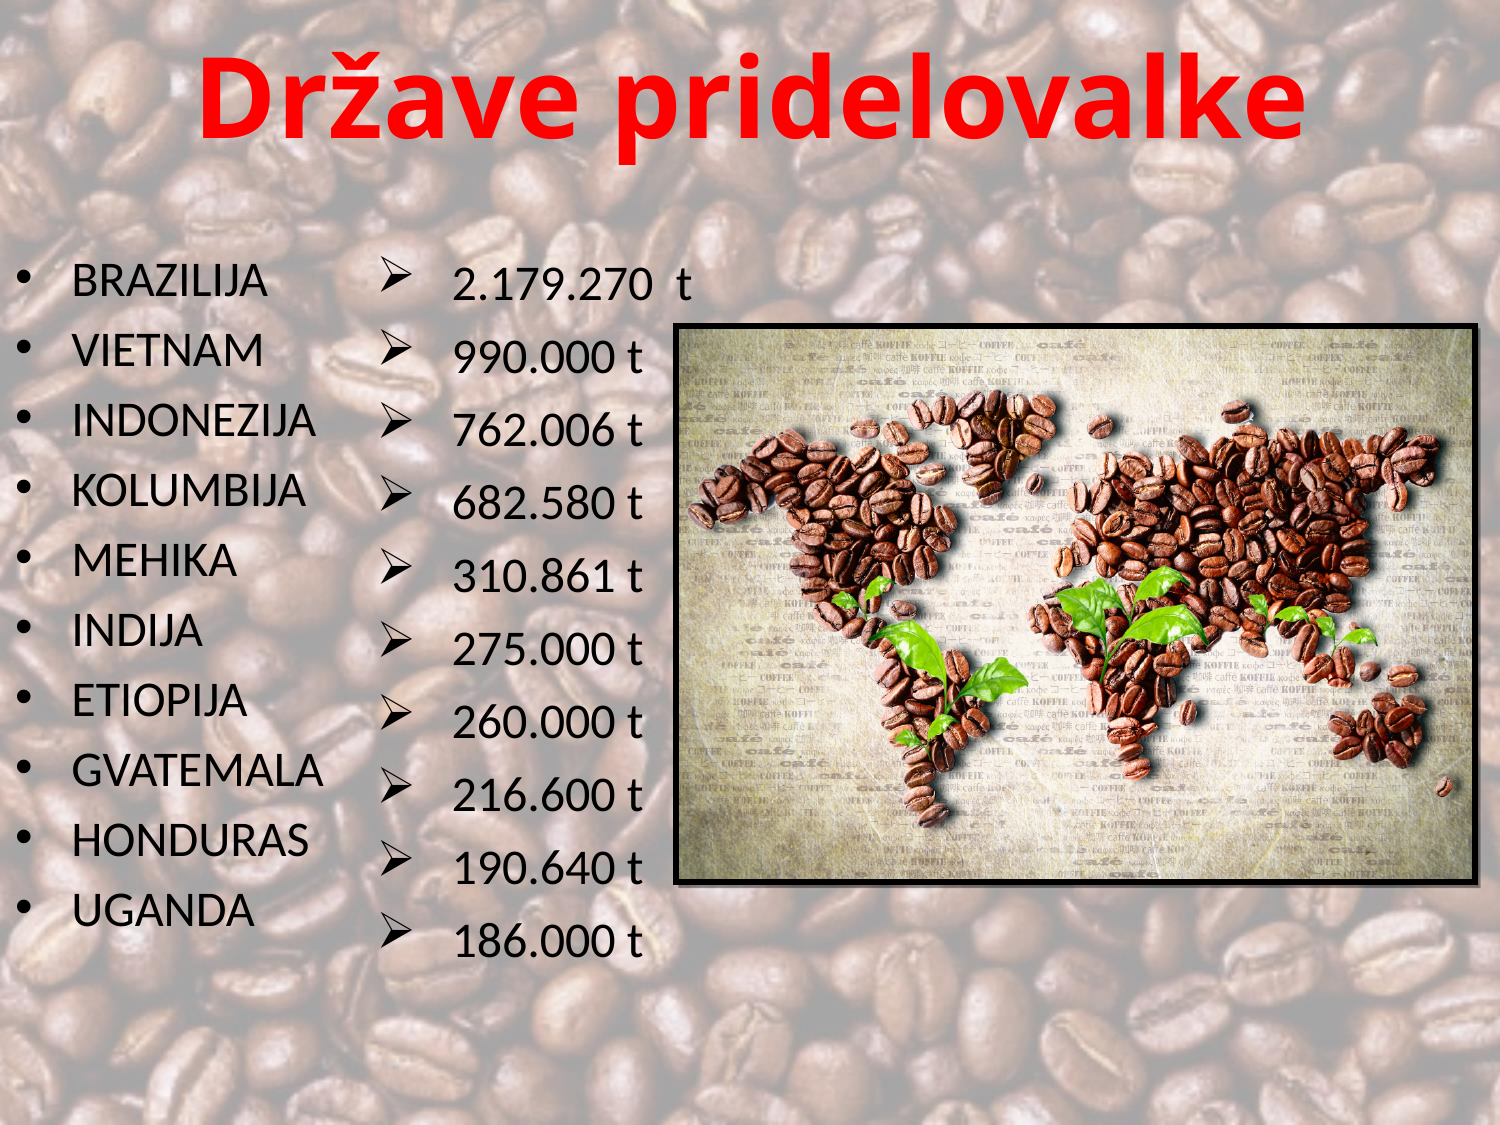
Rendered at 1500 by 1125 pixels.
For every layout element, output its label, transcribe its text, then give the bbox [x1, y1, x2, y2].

picture [679, 329, 1472, 879]
list BRAZILIJA VIETNAM INDONEZIJA KOLUMBIJA MEHIKA INDIJA ETIOPIJA GVATEMALA HONDURAS UGANDA [0, 239, 473, 1125]
picture [0, 0, 1500, 1125]
title Države pridelovalke [76, 0, 1427, 188]
picture [708, 329, 1480, 888]
text_box 2.179.270 t 990.000 t 762.006 t 682.580 t 310.861 t 275.000 t 260.000 t 216.600 t 190.640 t 186.000 t [361, 230, 708, 975]
